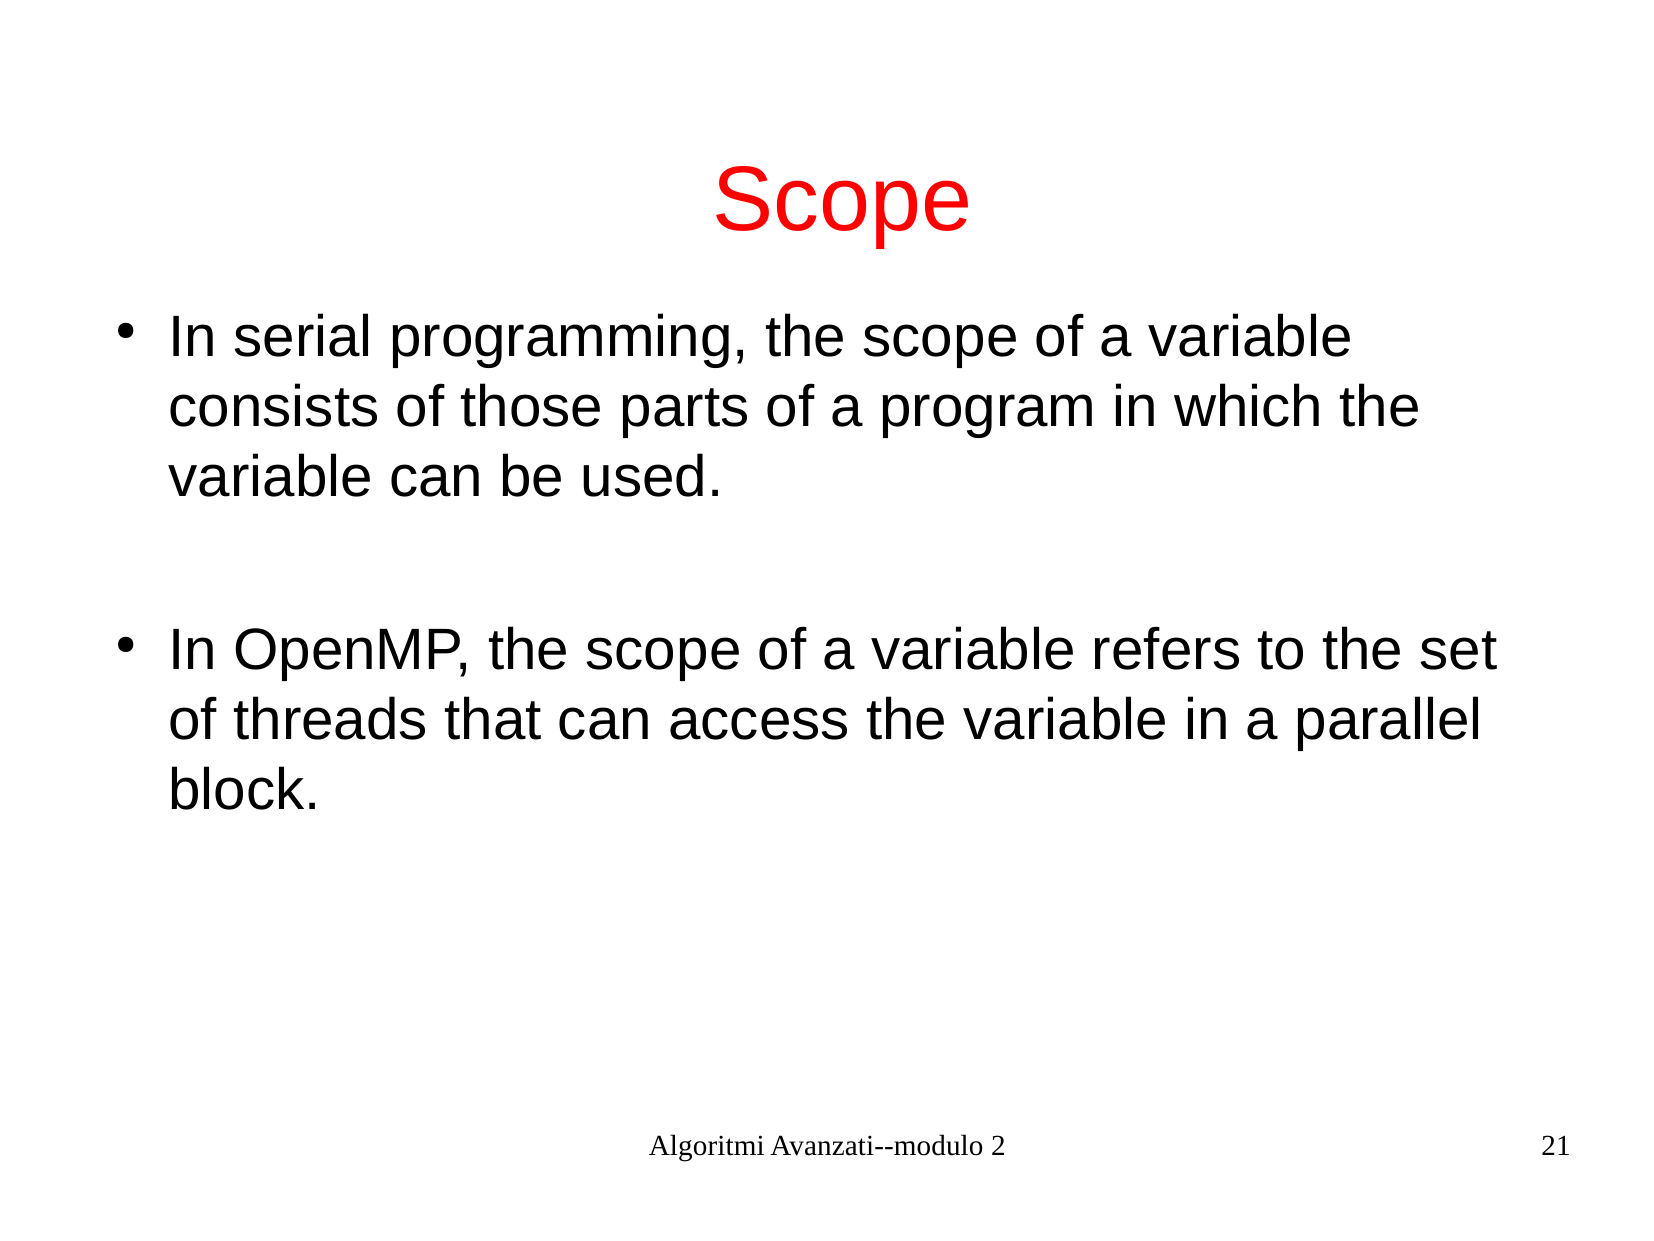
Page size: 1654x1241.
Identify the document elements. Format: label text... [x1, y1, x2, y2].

title Scope [82, 49, 1571, 257]
list In serial programming, the scope of a variable consists of those parts of a program in which the variable can be used. In OpenMP, the scope of a variable refers to the set of threads that can access the variable in a parallel block. [82, 290, 1571, 1109]
